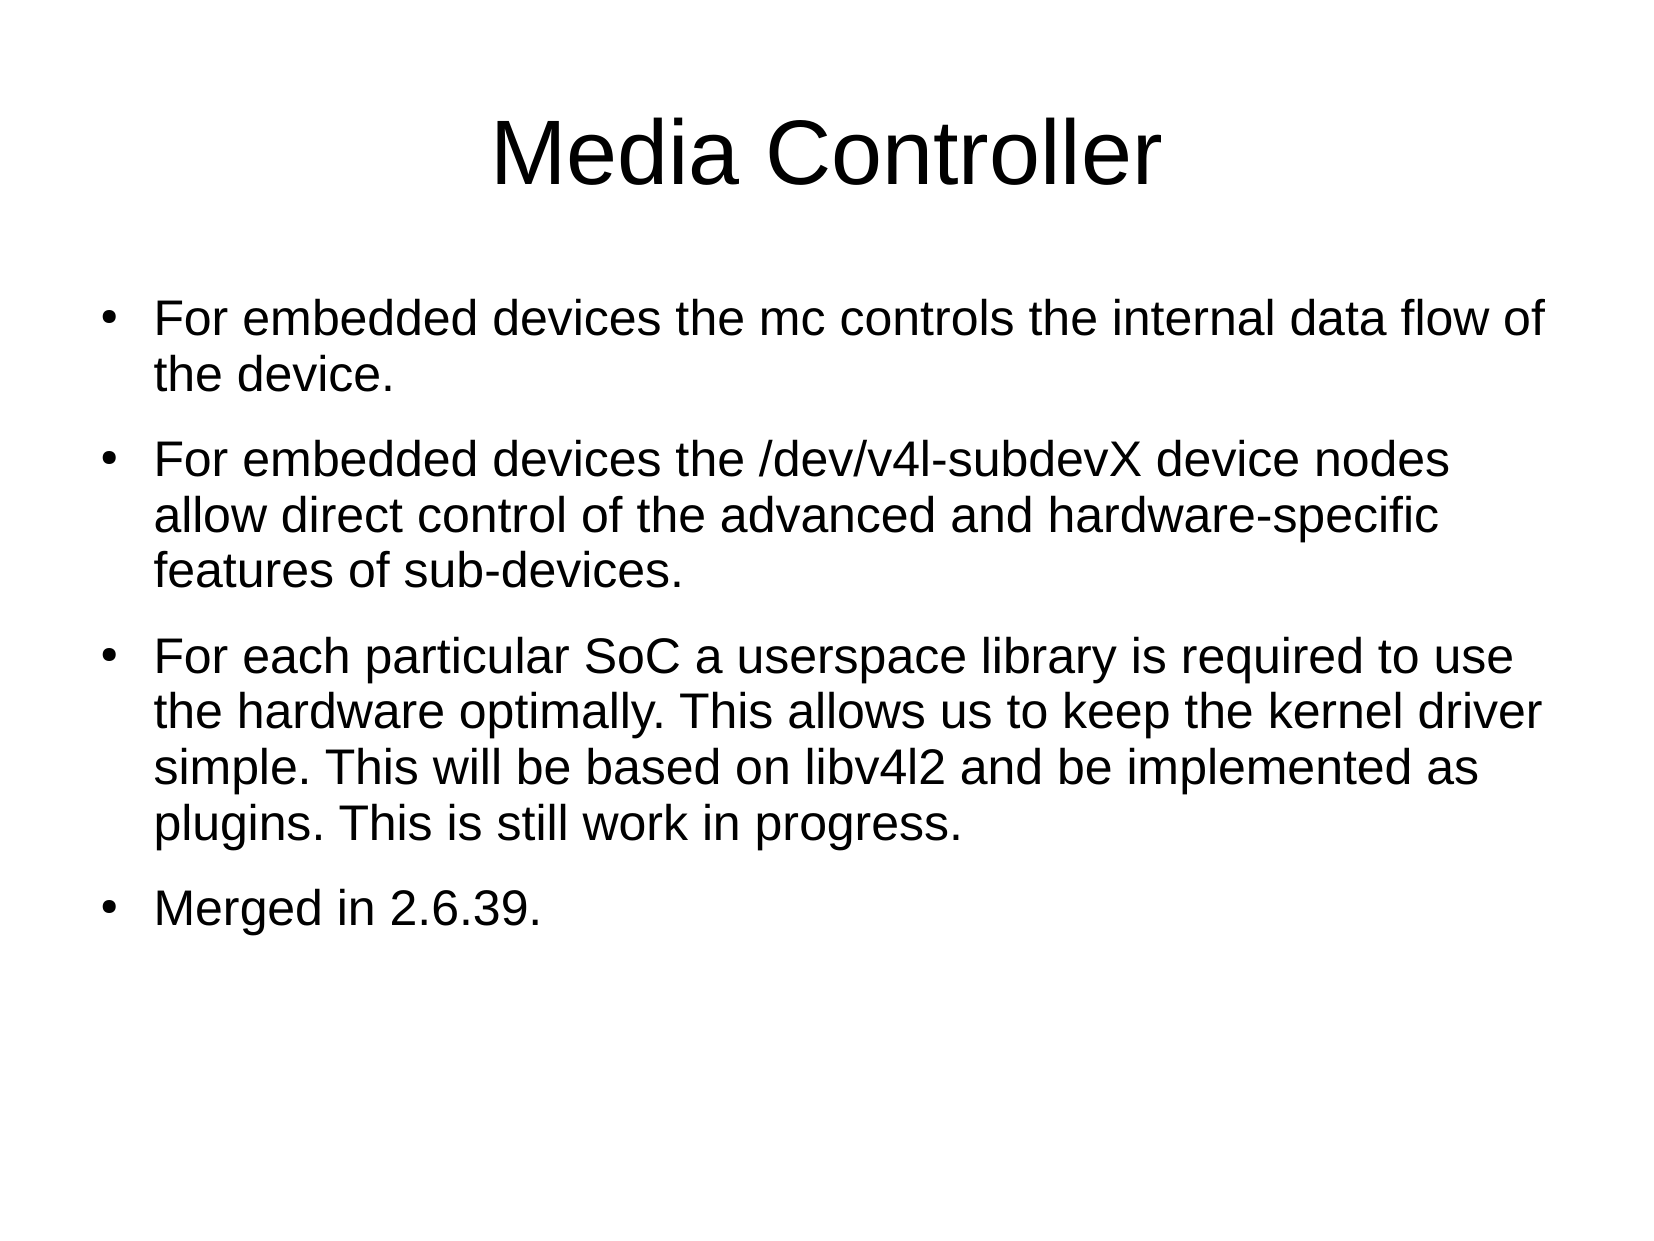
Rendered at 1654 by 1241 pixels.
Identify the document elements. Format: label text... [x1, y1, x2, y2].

title Media Controller [82, 56, 1571, 250]
list For embedded devices the mc controls the internal data flow of the device. For embedded devices the /dev/v4l-subdevX device nodes allow direct control of the advanced and hardware-specific features of sub-devices. For each particular SoC a userspace library is required to use the hardware optimally. This allows us to keep the kernel driver simple. This will be based on libv4l2 and be implemented as plugins. This is still work in progress. Merged in 2.6.39. [82, 290, 1571, 1094]
